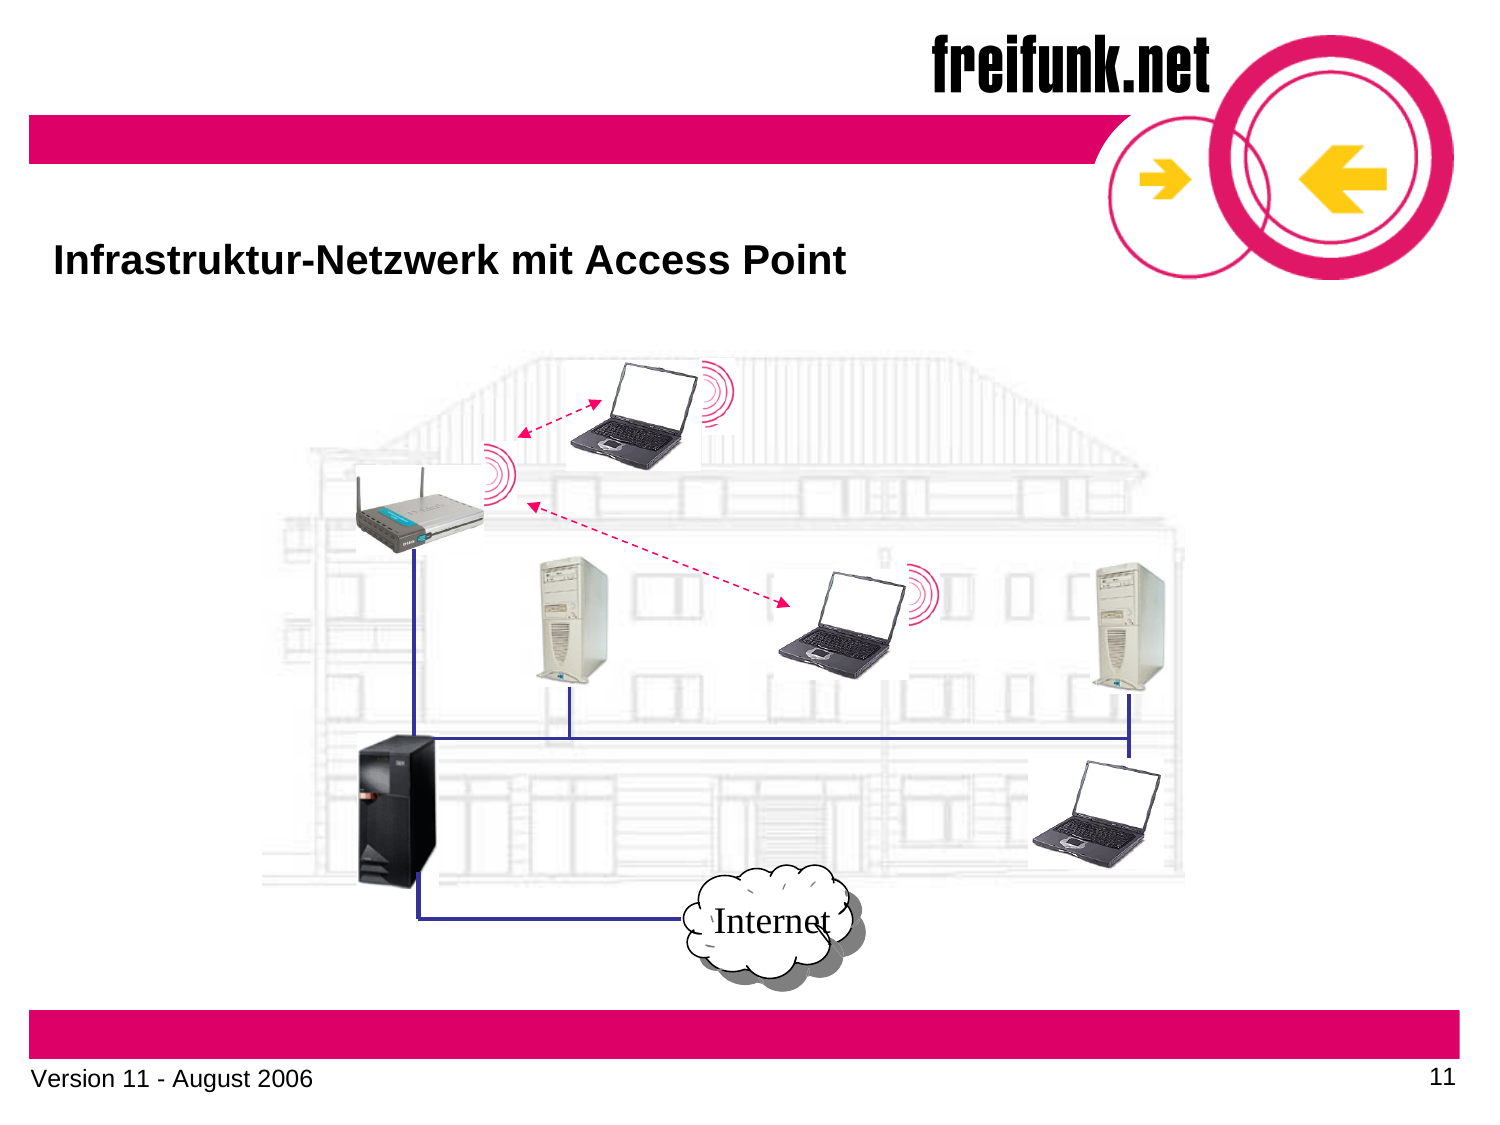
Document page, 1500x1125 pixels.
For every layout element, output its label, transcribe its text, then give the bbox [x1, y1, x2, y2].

text_box Internet [699, 889, 850, 951]
text_box Infrastruktur-Netzwerk mit Access Point [53, 233, 1046, 313]
text_box [701, 865, 847, 889]
text_box [683, 894, 829, 979]
picture [262, 350, 1185, 889]
picture [932, 34, 1454, 280]
